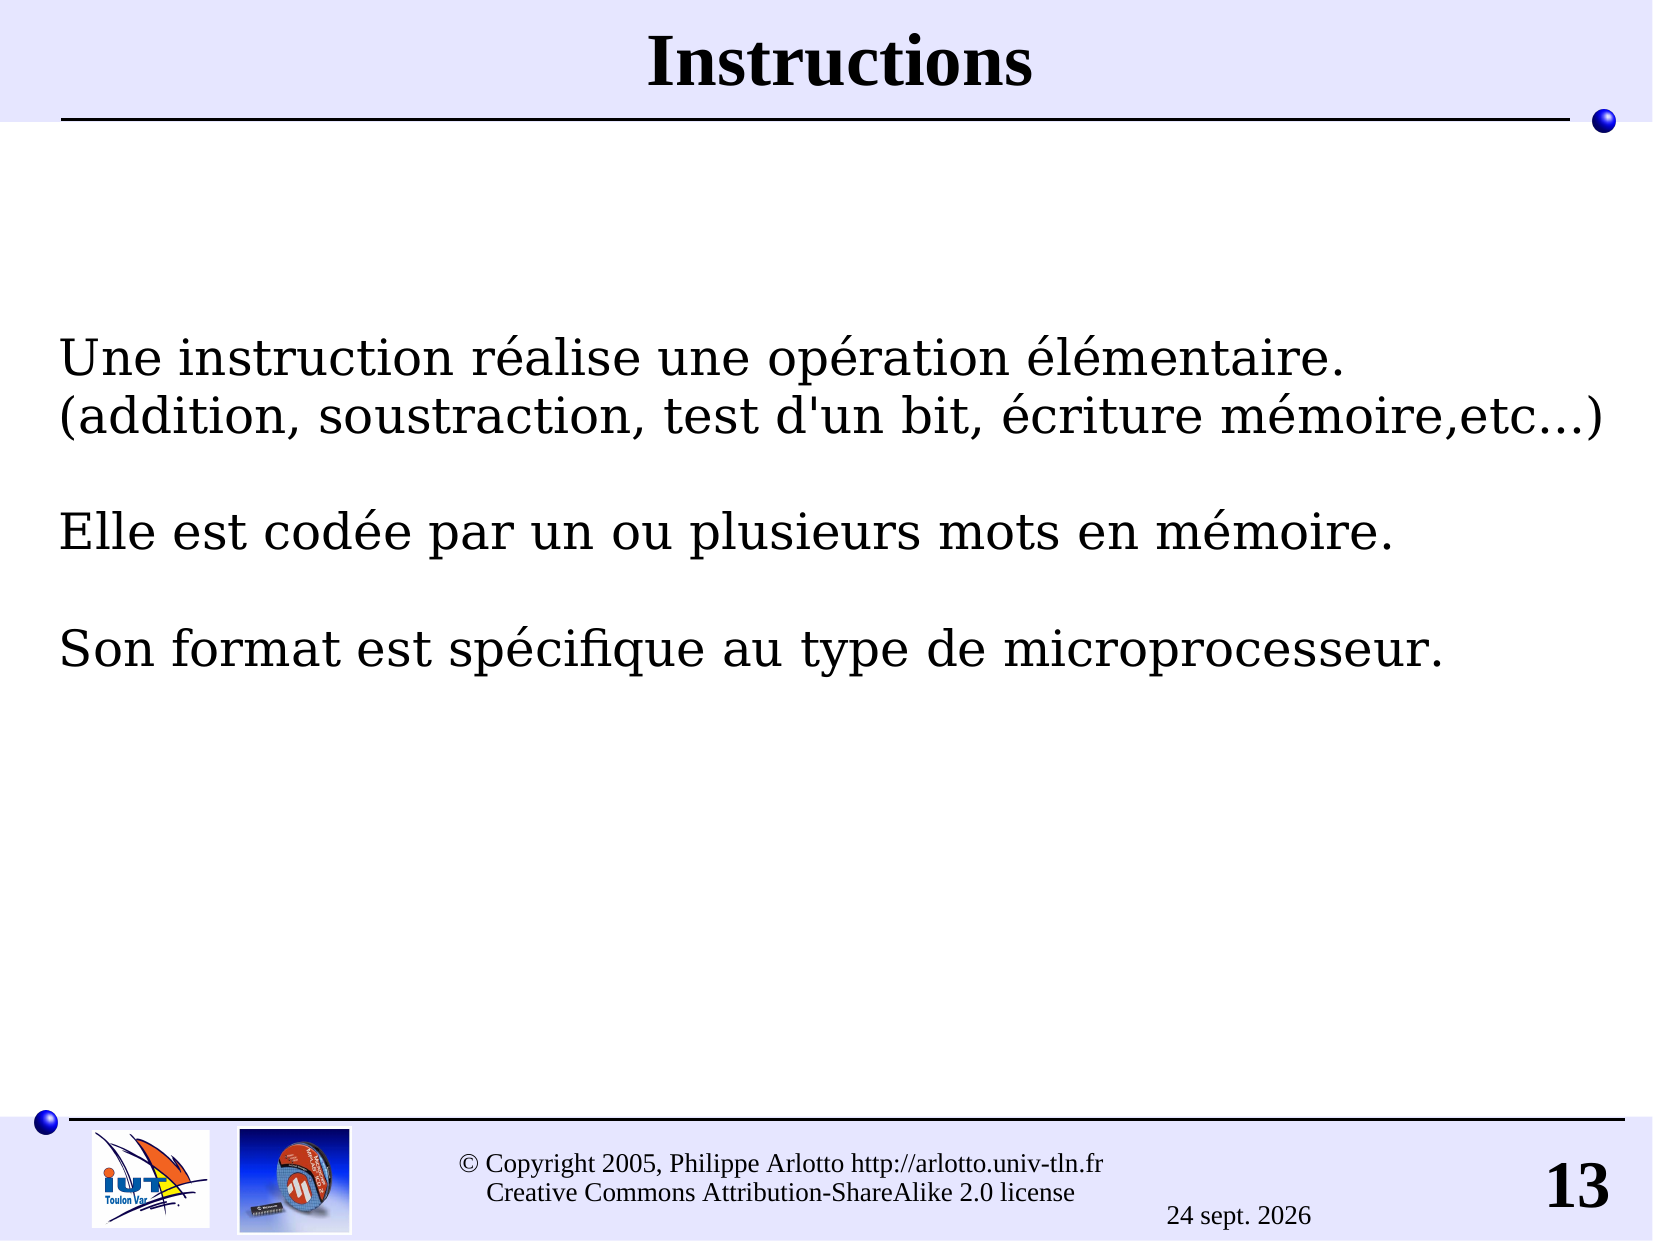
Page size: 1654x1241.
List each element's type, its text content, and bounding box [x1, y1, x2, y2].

text_box Une instruction réalise une opération élémentaire. (addition, soustraction, test d'un bit, écriture mémoire,etc...) Elle est codée par un ou plusieurs mots en mémoire. Son format est spécifique au type de microprocesseur. [59, 328, 1607, 795]
title Instructions [95, 14, 1585, 107]
picture [237, 1126, 352, 1235]
